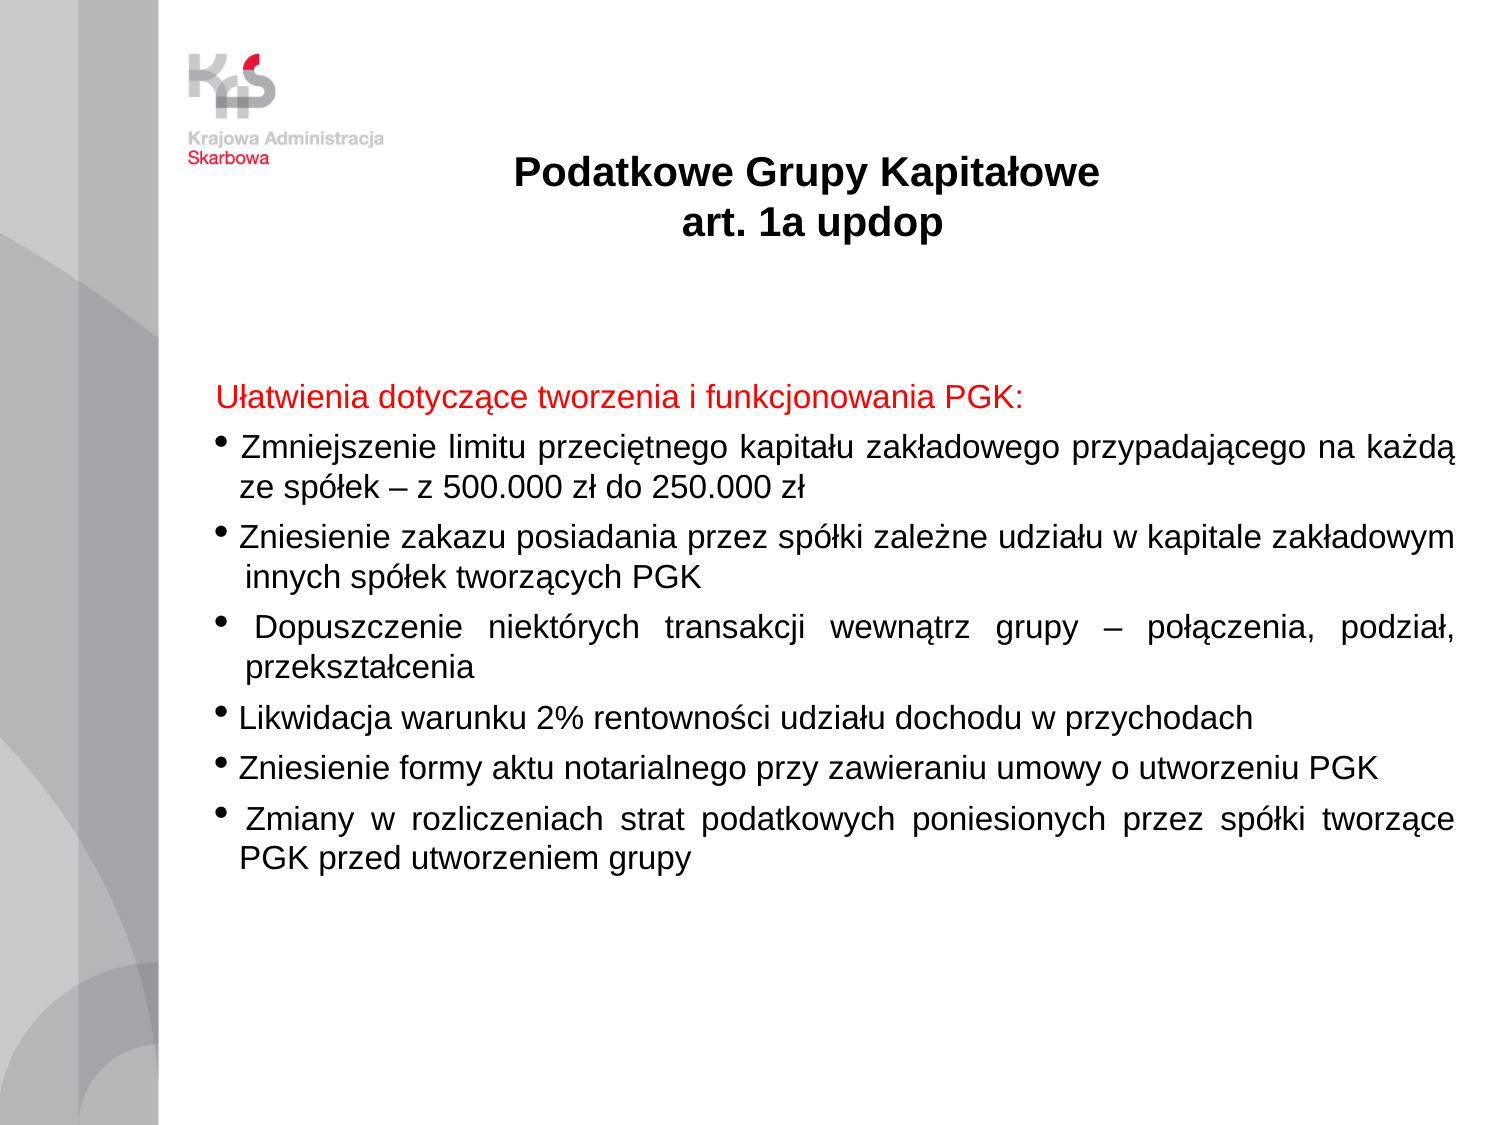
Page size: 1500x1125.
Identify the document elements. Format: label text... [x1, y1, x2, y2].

text_box Podatkowe Grupy Kapitałowe art. 1a updop [177, 137, 1449, 296]
text_box Ułatwienia dotyczące tworzenia i funkcjonowania PGK: Zmniejszenie limitu przeciętnego kapitału zakładowego przypadającego na każdą ze spółek – z 500.000 zł do 250.000 zł Zniesienie zakazu posiadania przez spółki zależne udziału w kapitale zakładowym innych spółek tworzących PGK Dopuszczenie niektórych transakcji wewnątrz grupy – połączenia, podział, przekształcenia Likwidacja warunku 2% rentowności udziału dochodu w przychodach Zniesienie formy aktu notarialnego przy zawieraniu umowy o utworzeniu PGK Zmiany w rozliczeniach strat podatkowych poniesionych przez spółki tworzące PGK przed utworzeniem grupy [200, 261, 1473, 1004]
picture [0, 0, 1500, 1125]
